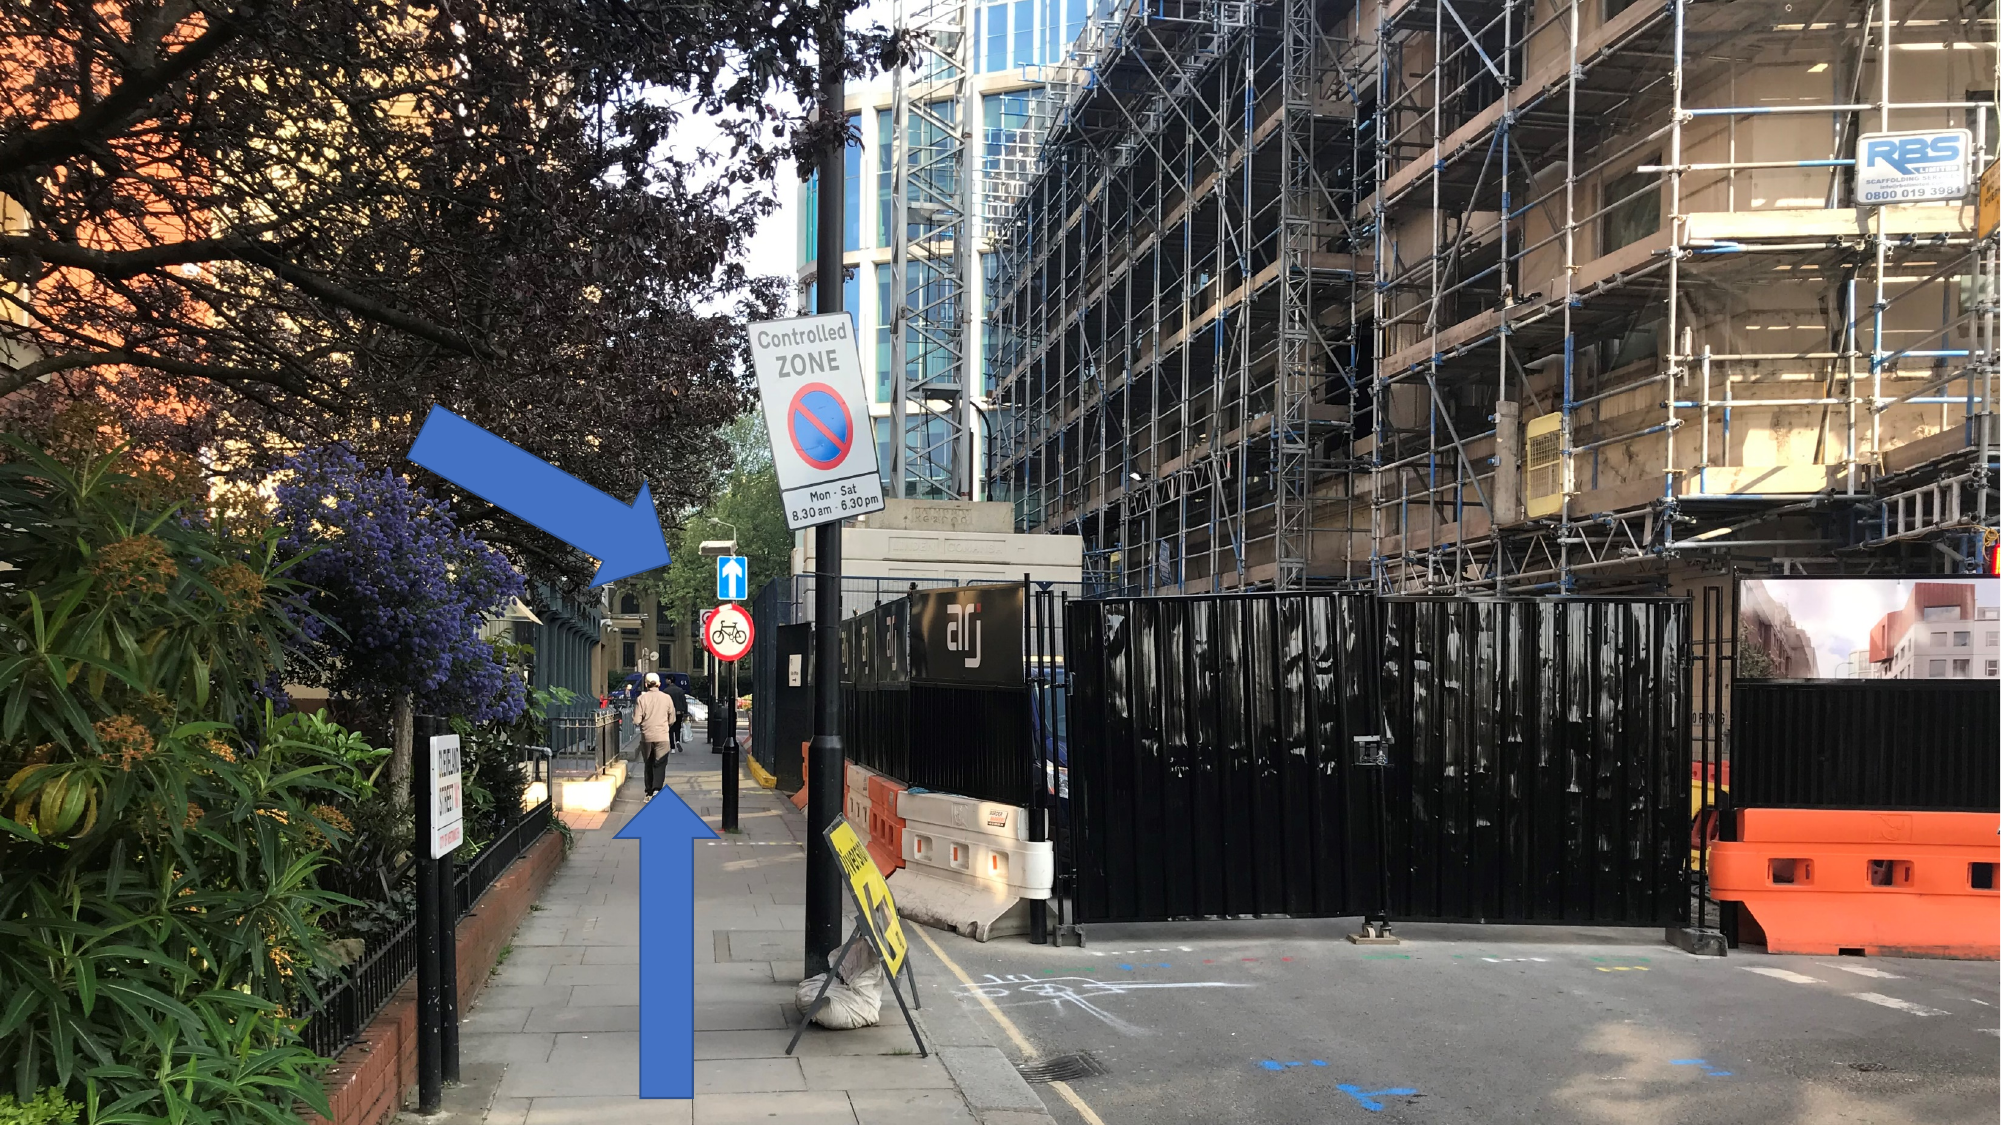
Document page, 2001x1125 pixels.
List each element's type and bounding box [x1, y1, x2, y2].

text_box [614, 785, 719, 1099]
text_box [407, 404, 672, 588]
picture [0, 0, 2000, 1125]
